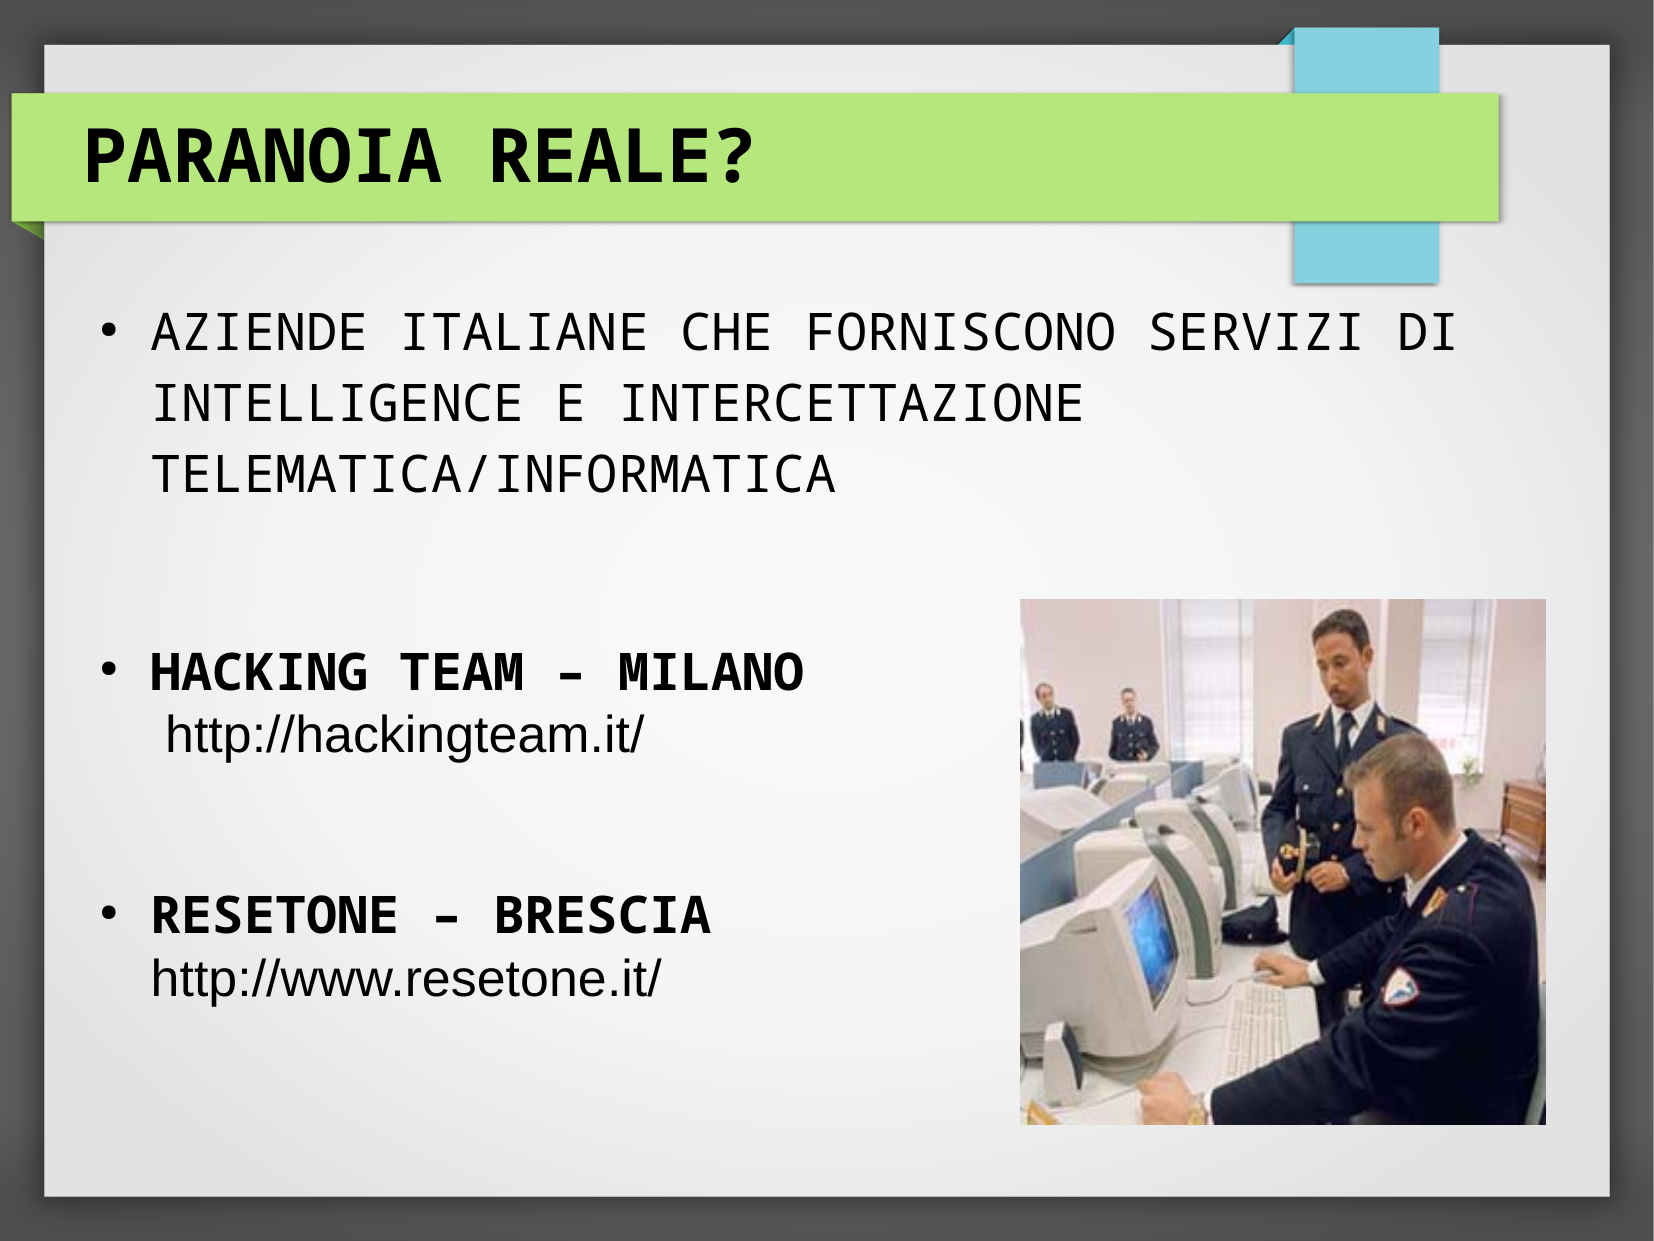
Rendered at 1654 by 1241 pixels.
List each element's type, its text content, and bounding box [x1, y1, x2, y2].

title PARANOIA REALE? [82, 94, 1264, 213]
list AZIENDE ITALIANE CHE FORNISCONO SERVIZI DI INTELLIGENCE E INTERCETTAZIONE TELEMATICA/INFORMATICA HACKING TEAM – MILANO http://hackingteam.it/ RESETONE – BRESCIA http://www.resetone.it/ [82, 295, 1571, 1015]
picture [0, 0, 1654, 1241]
